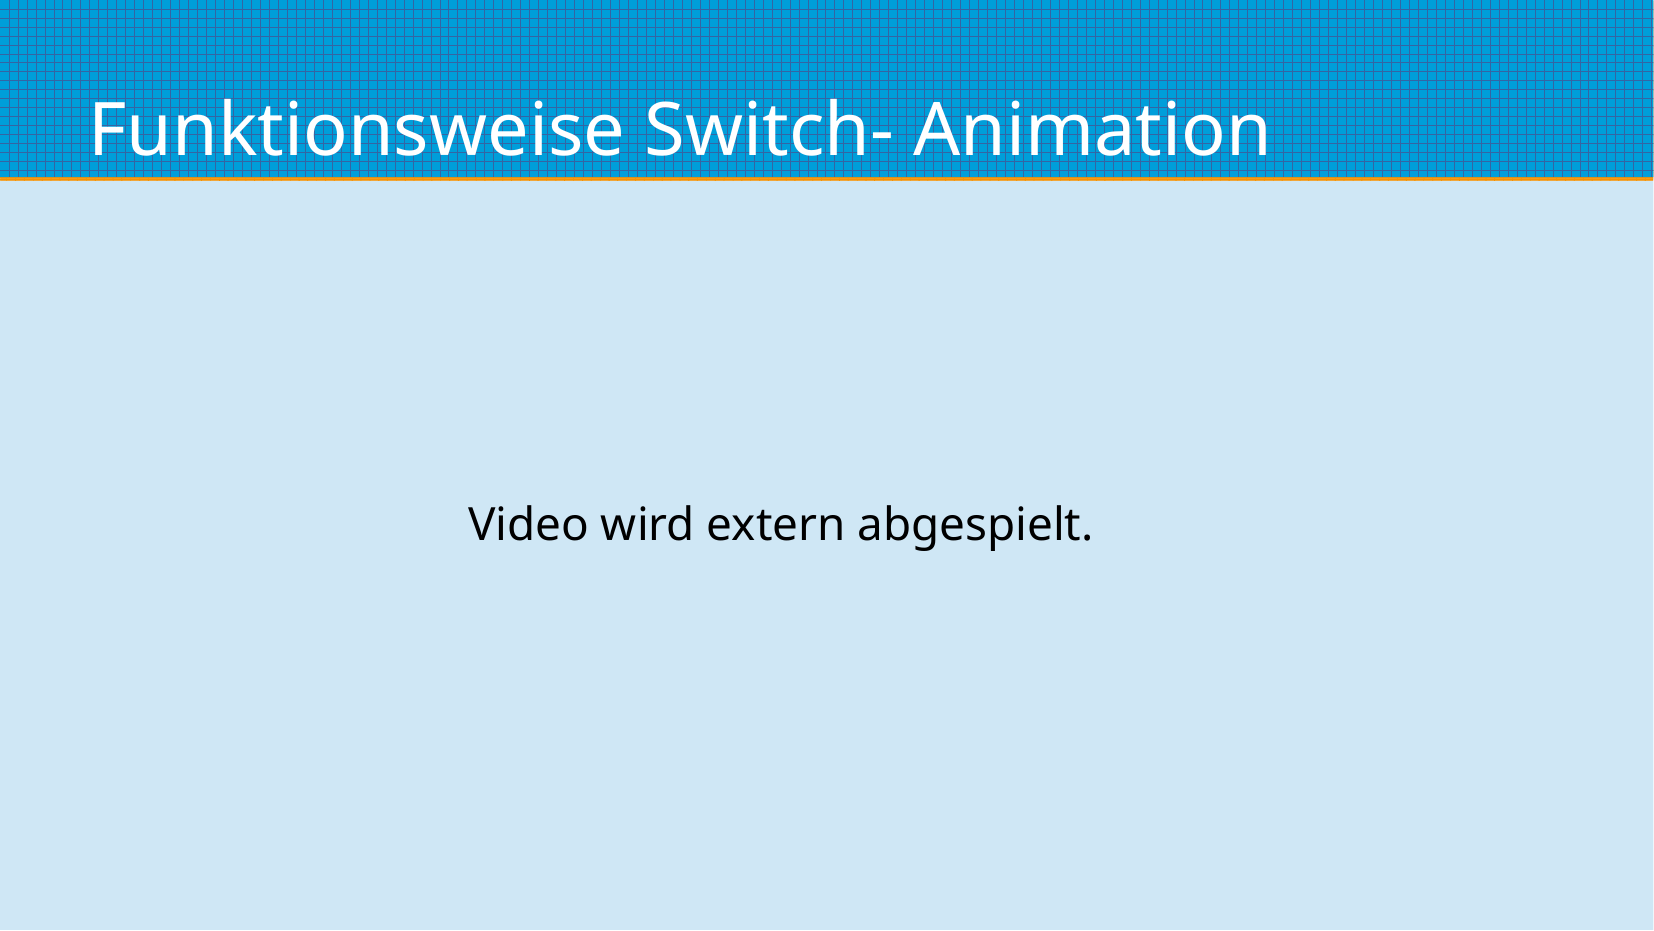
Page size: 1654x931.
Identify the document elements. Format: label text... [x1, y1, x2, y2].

title Funktionsweise Switch- Animation [88, 14, 1565, 178]
text_box Video wird extern abgespielt. [462, 489, 1286, 556]
